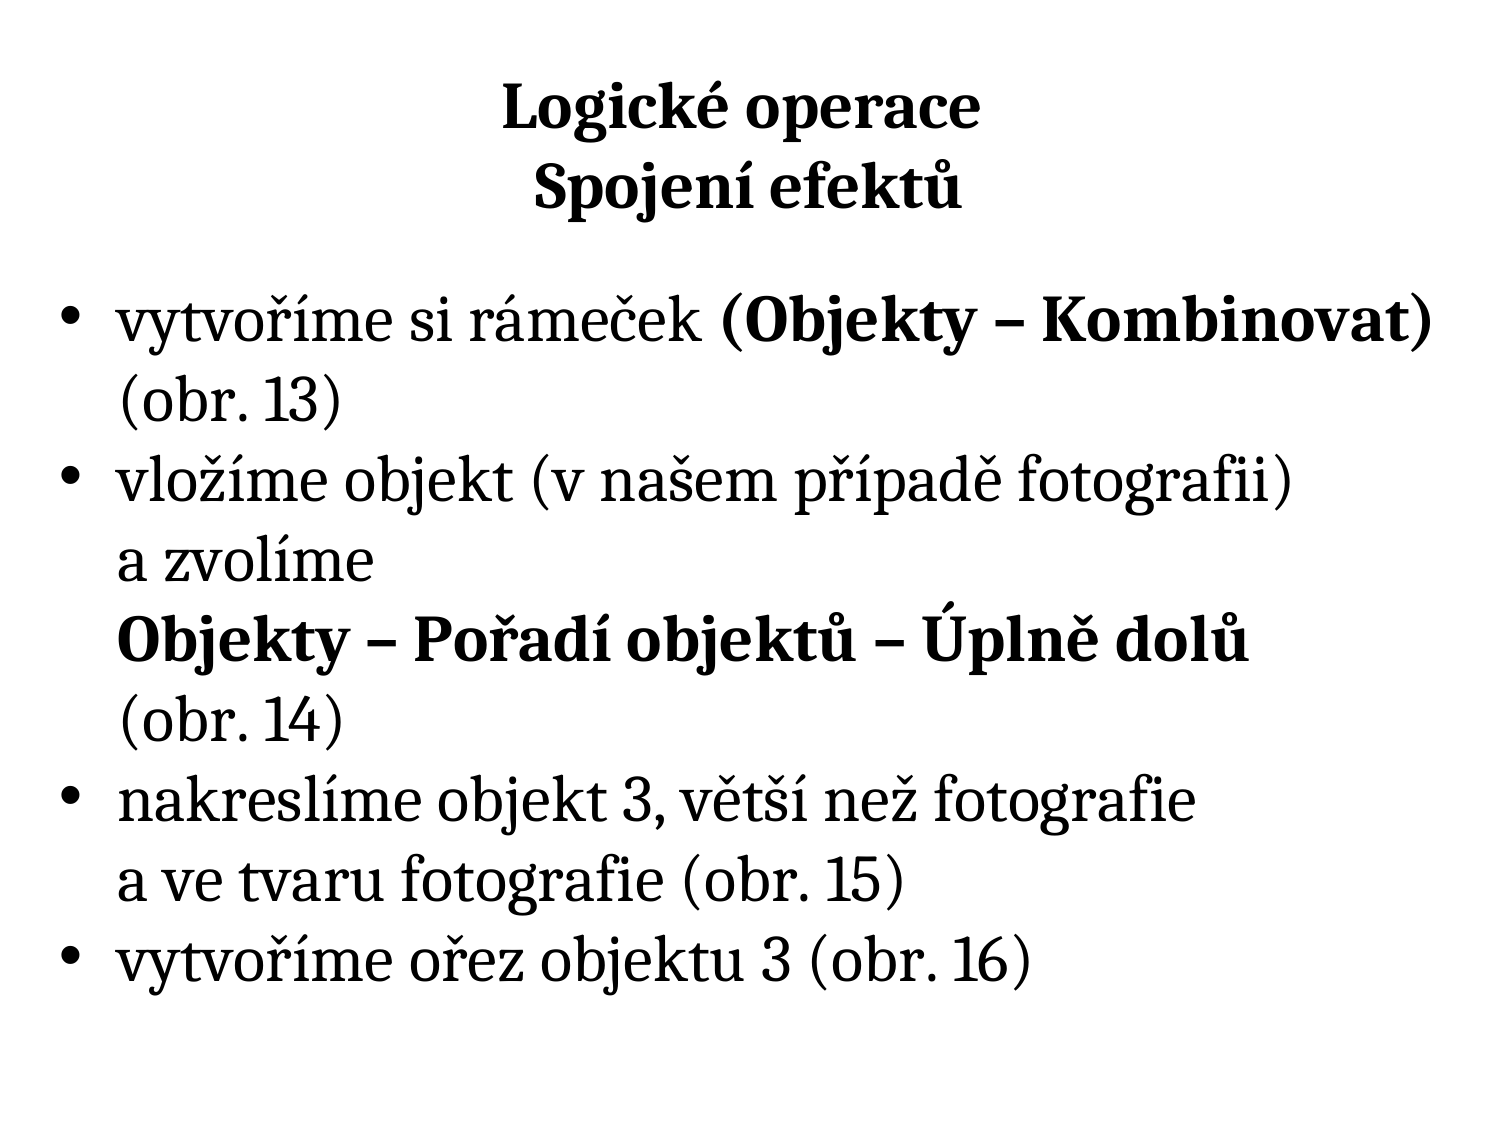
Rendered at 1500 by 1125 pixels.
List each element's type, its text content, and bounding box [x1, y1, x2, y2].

text_box vytvoříme si rámeček (Objekty – Kombinovat) (obr. 13) vložíme objekt (v našem případě fotografii) a zvolíme Objekty – Pořadí objektů – Úplně dolů (obr. 14) nakreslíme objekt 3, větší než fotografie a ve tvaru fotografie (obr. 15) vytvoříme ořez objektu 3 (obr. 16) [0, 267, 1500, 1125]
text_box Logické operace Spojení efektů [0, 54, 1500, 267]
